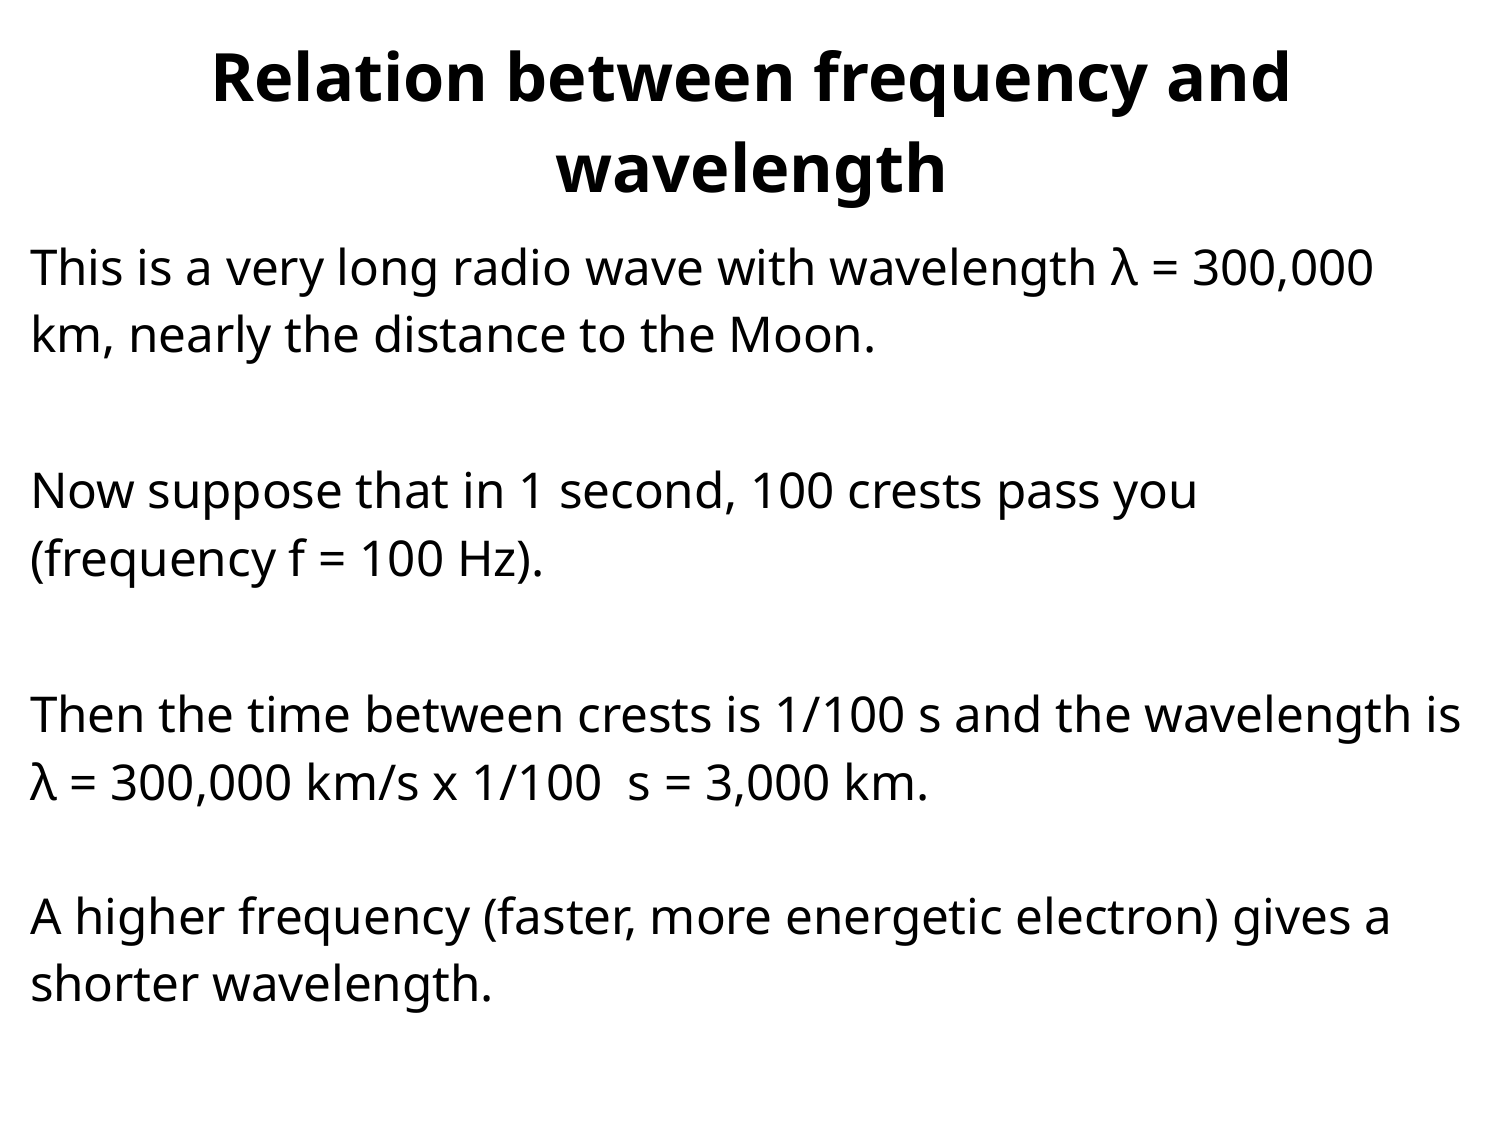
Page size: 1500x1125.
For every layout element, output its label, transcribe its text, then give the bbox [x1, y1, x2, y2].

list This is a very long radio wave with wavelength λ = 300,000 km, nearly the distance to the Moon. Now suppose that in 1 second, 100 crests pass you (frequency f = 100 Hz). Then the time between crests is 1/100 s and the wavelength is λ = 300,000 km/s x 1/100 s = 3,000 km. A higher frequency (faster, more energetic electron) gives a shorter wavelength. [30, 232, 1471, 1021]
title Relation between frequency and wavelength [33, 27, 1471, 215]
